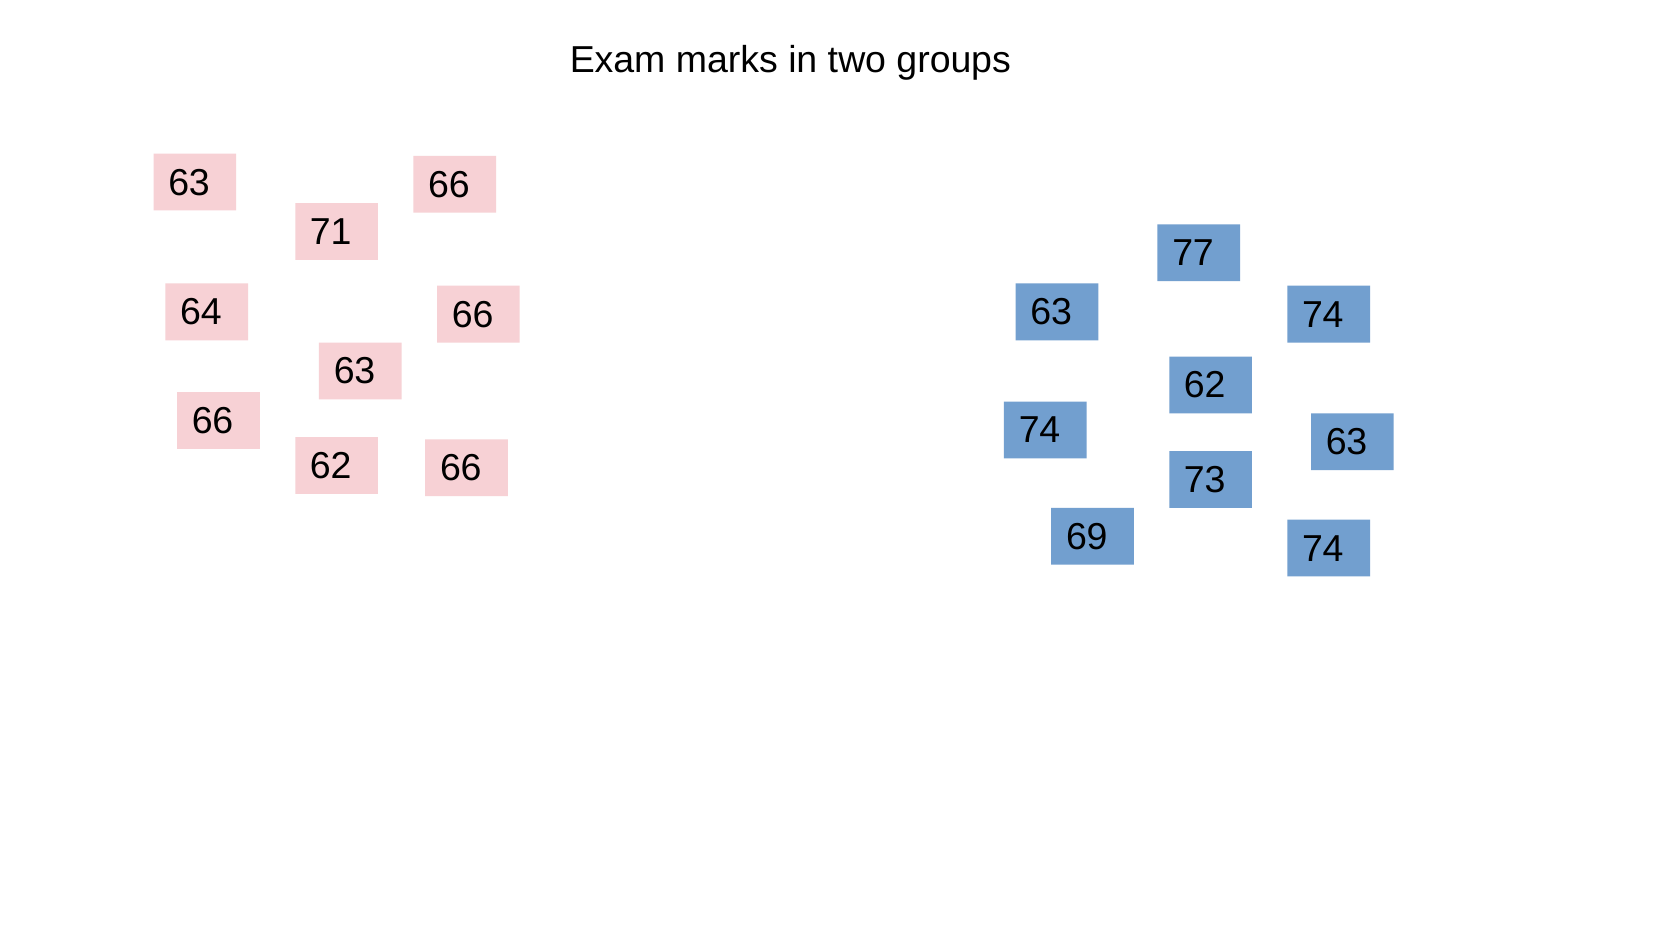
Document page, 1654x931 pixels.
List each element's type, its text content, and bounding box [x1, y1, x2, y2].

text_box 71 [295, 203, 378, 260]
text_box 63 [1311, 413, 1394, 471]
text_box 69 [1051, 507, 1134, 565]
text_box 63 [1015, 283, 1099, 341]
text_box 63 [153, 153, 237, 211]
text_box 73 [1169, 451, 1252, 508]
text_box 66 [177, 392, 260, 449]
text_box 66 [413, 155, 497, 213]
text_box 66 [425, 439, 508, 497]
text_box 66 [437, 285, 520, 343]
text_box 74 [1287, 519, 1371, 577]
text_box 74 [1003, 401, 1087, 459]
text_box 77 [1157, 224, 1241, 282]
text_box 64 [165, 283, 249, 341]
text_box 62 [1169, 356, 1252, 414]
text_box 74 [1287, 285, 1371, 343]
text_box 63 [318, 342, 402, 400]
text_box 62 [295, 437, 378, 494]
text_box Exam marks in two groups [555, 31, 1087, 88]
